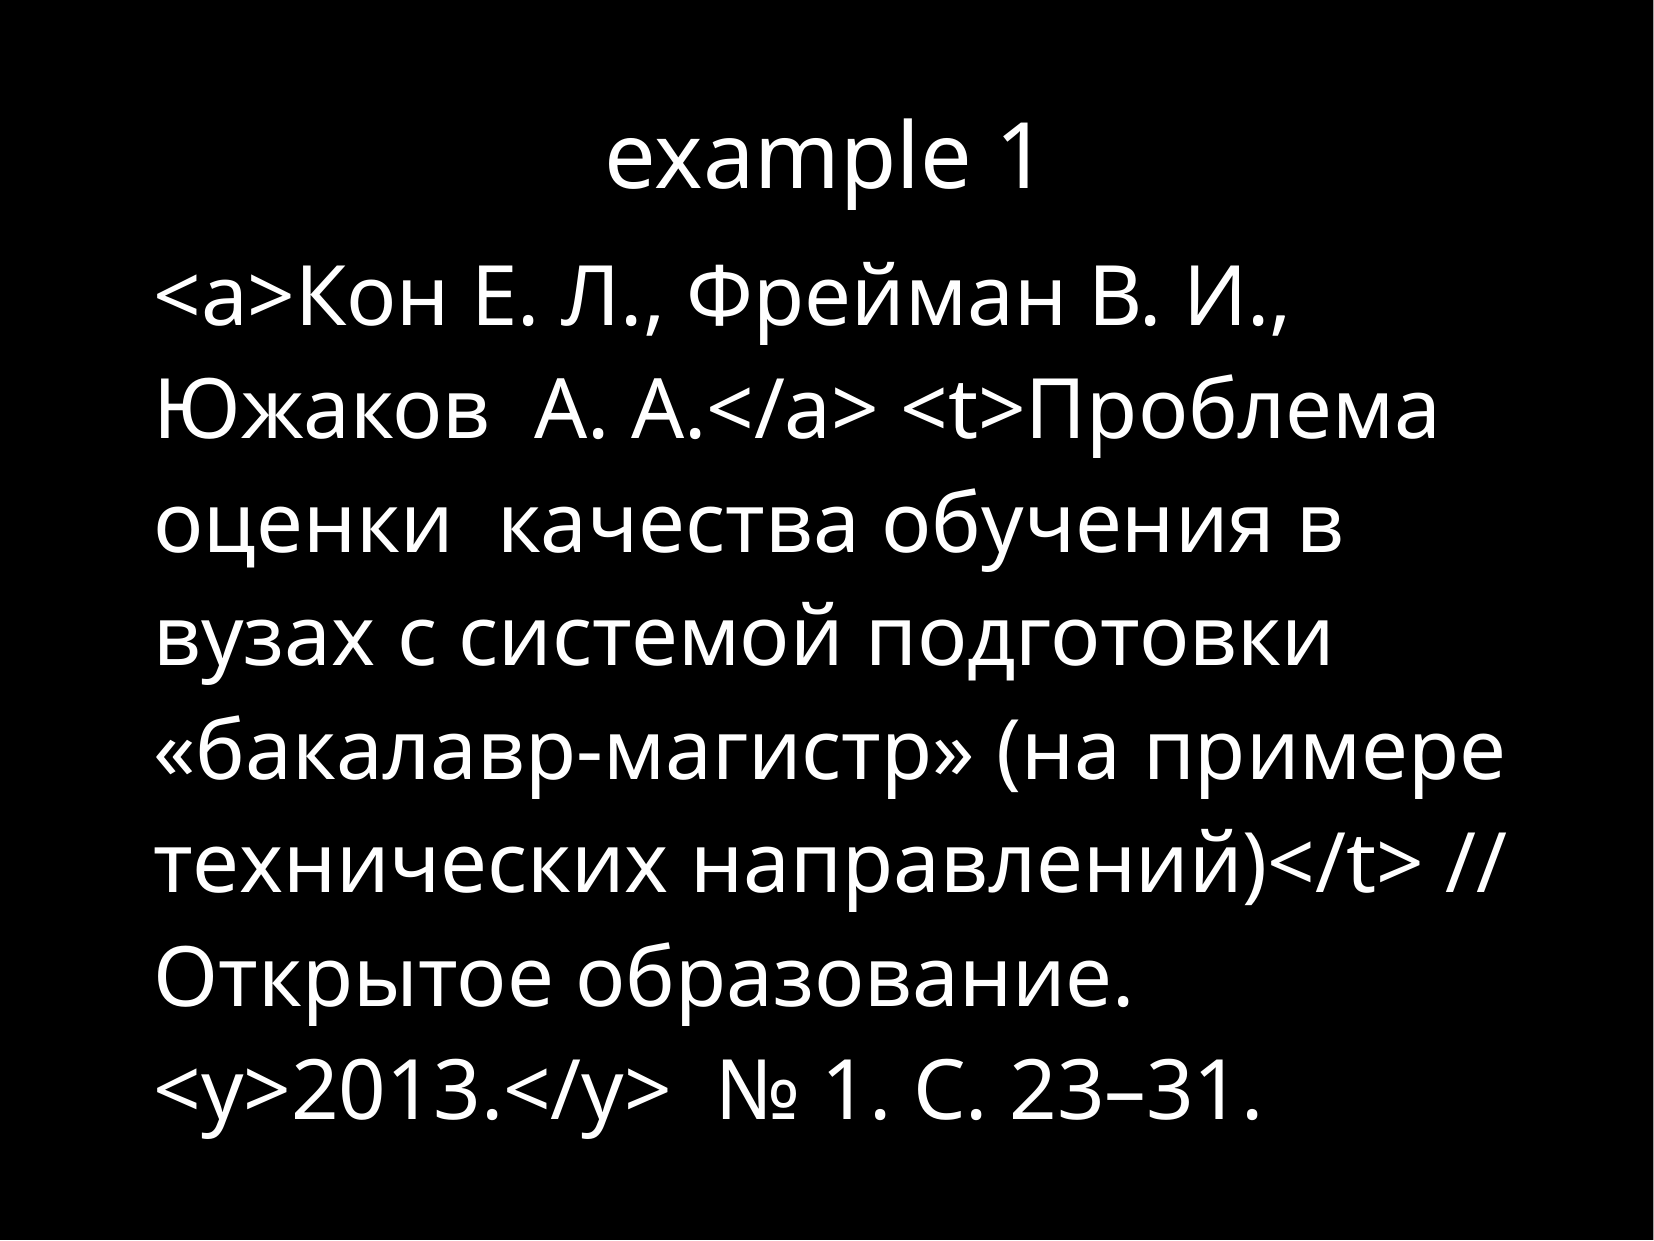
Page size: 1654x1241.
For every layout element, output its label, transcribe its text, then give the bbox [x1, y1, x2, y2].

title example 1 [82, 49, 1571, 236]
list <a>Кон Е. Л., Фрейман В. И., Южаков А. А.</a> <t>Проблема оценки качества обучения в вузах с системой подготовки «бакалавр-магистр» (на примере технических направлений)</t> // Открытое образование. <y>2013.</y> № 1. С. 23–31. [82, 236, 1571, 1182]
